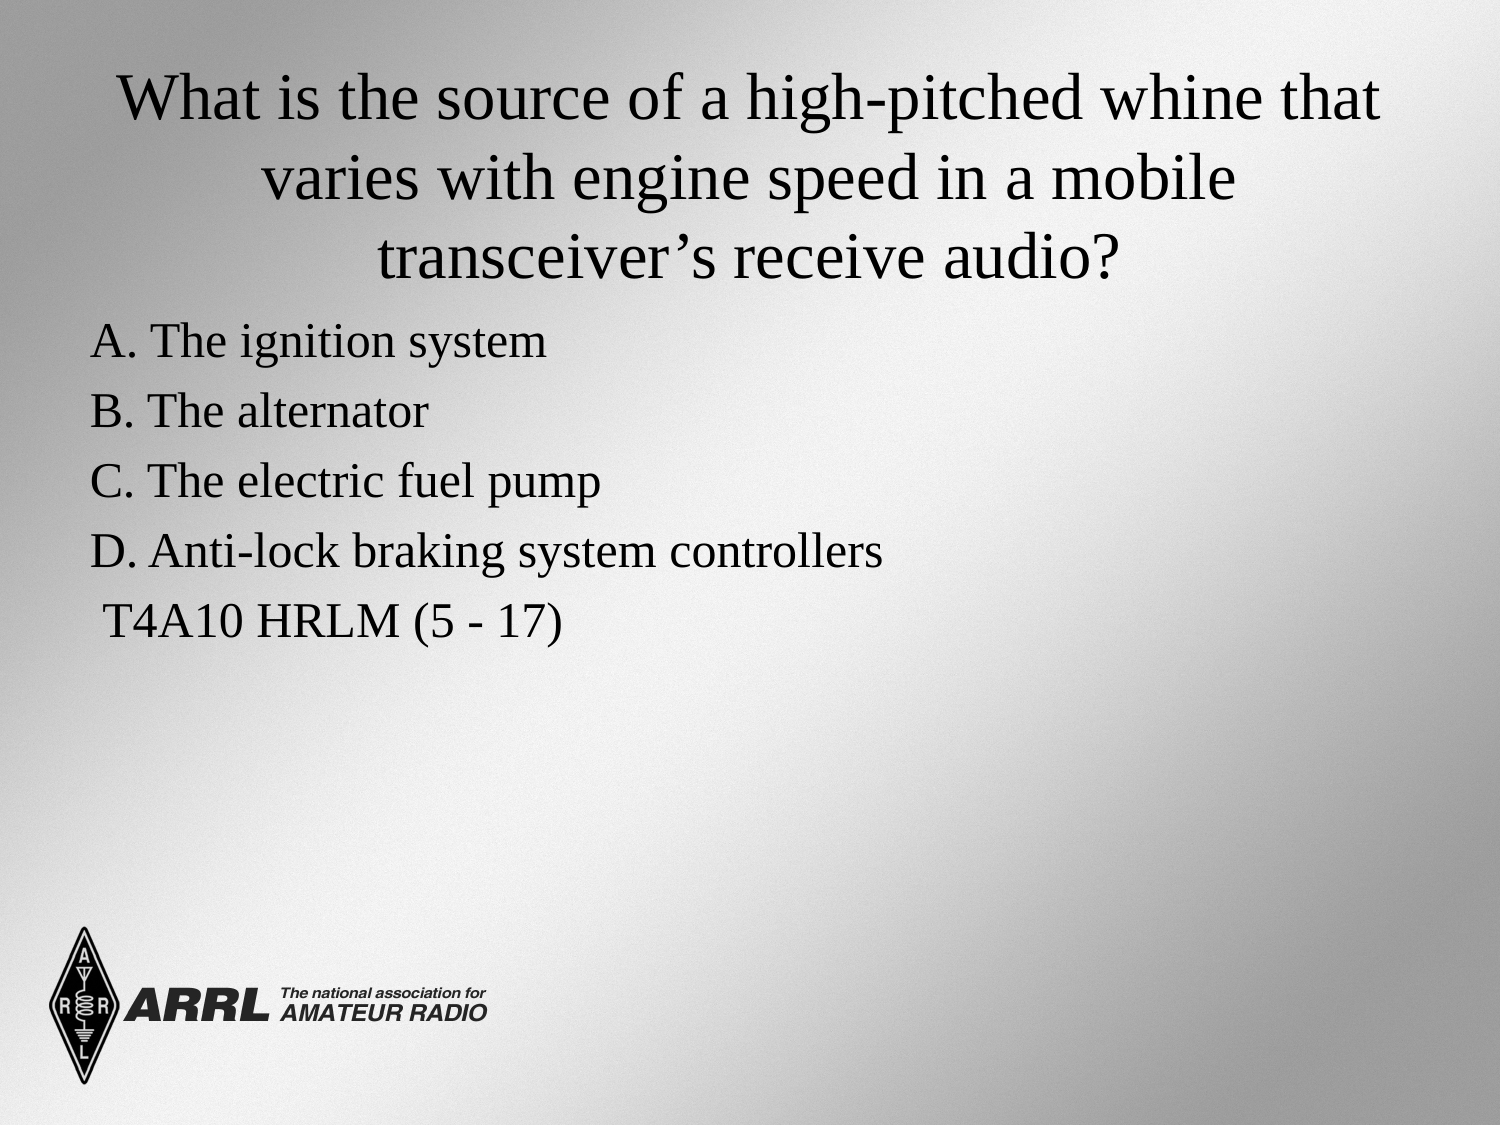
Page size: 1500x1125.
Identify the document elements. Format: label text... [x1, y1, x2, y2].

title What is the source of a high-pitched whine that varies with engine speed in a mobile transceiver’s receive audio? [75, 45, 1425, 233]
picture [0, 0, 1500, 1125]
list A. The ignition system B. The alternator C. The electric fuel pump D. Anti-lock braking system controllers T4A10 HRLM (5 - 17) [75, 299, 1425, 1005]
